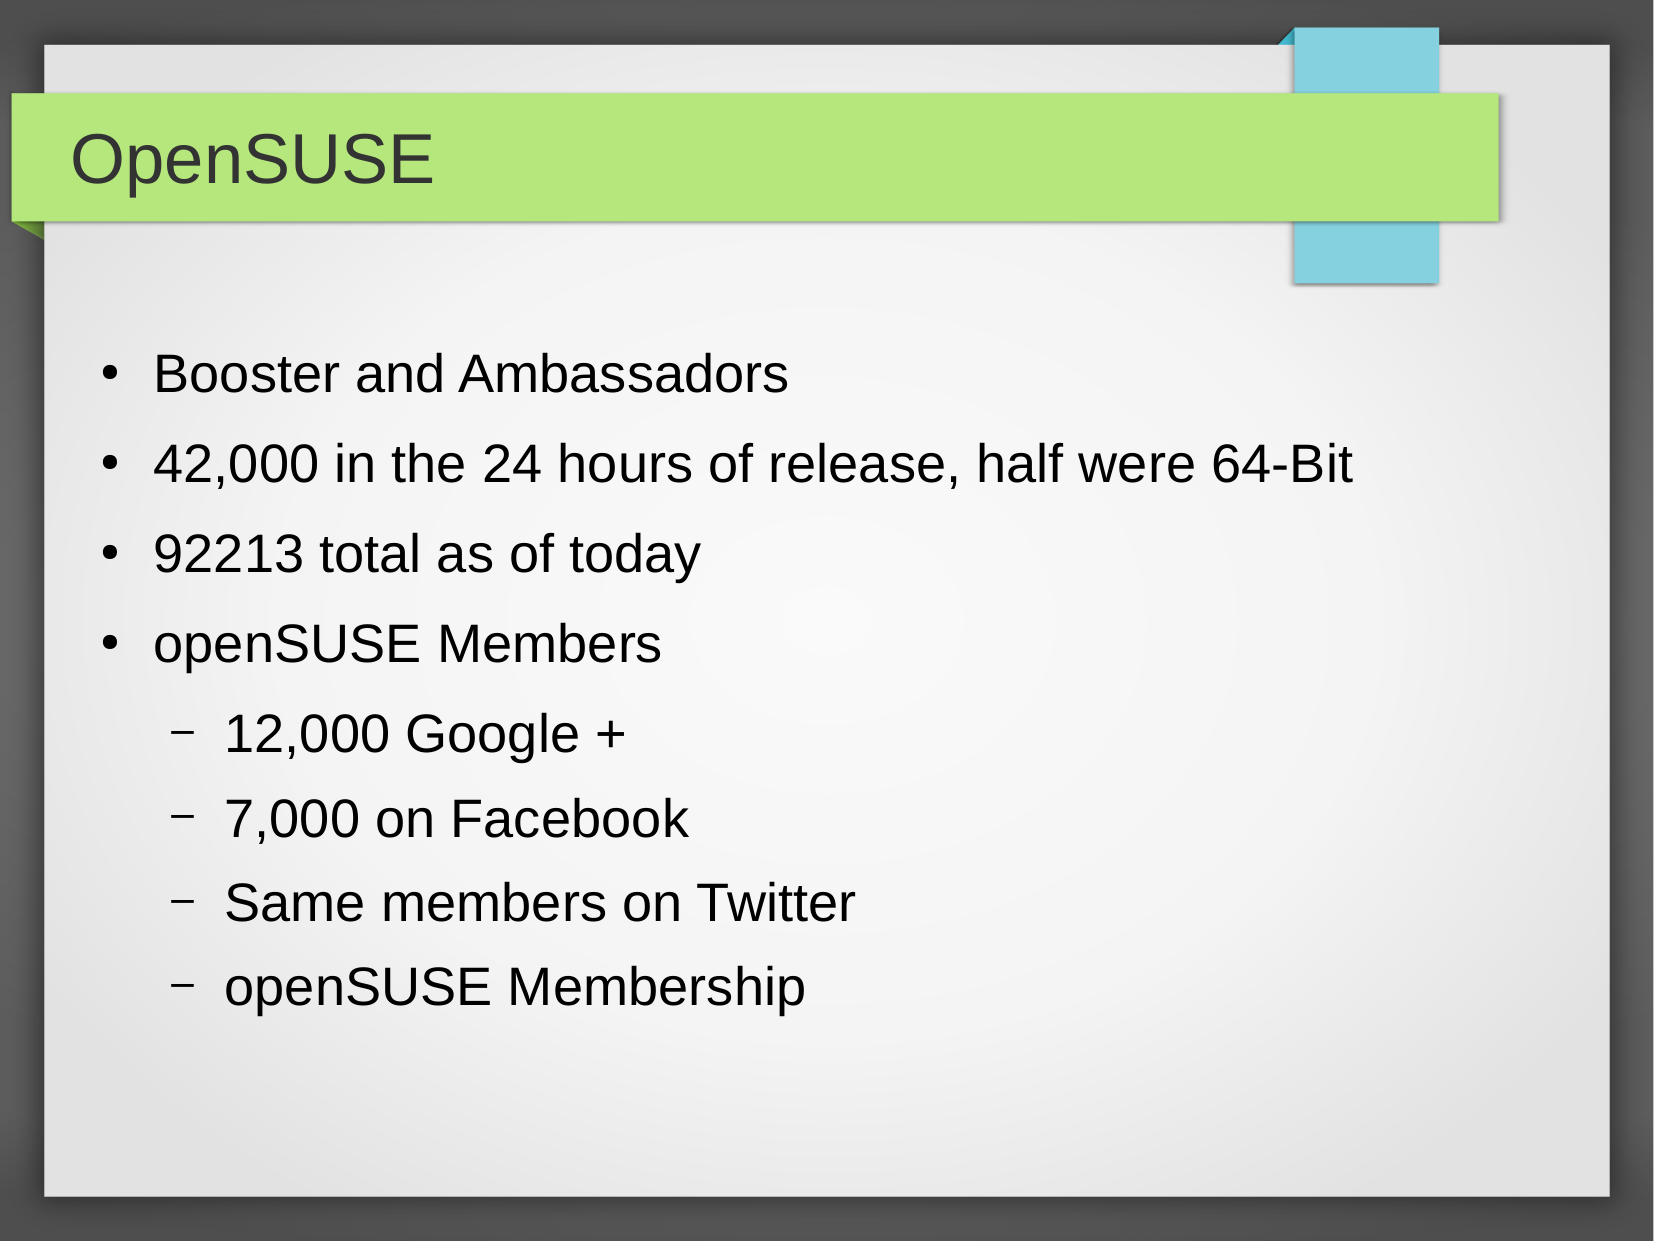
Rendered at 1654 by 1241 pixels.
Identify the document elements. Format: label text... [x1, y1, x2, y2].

list Booster and Ambassadors 42,000 in the 24 hours of release, half were 64-Bit 92213 total as of today openSUSE Members 12,000 Google + 7,000 on Facebook Same members on Twitter openSUSE Membership [82, 343, 1538, 1063]
title OpenSUSE [70, 106, 1229, 213]
picture [0, 0, 1654, 1241]
